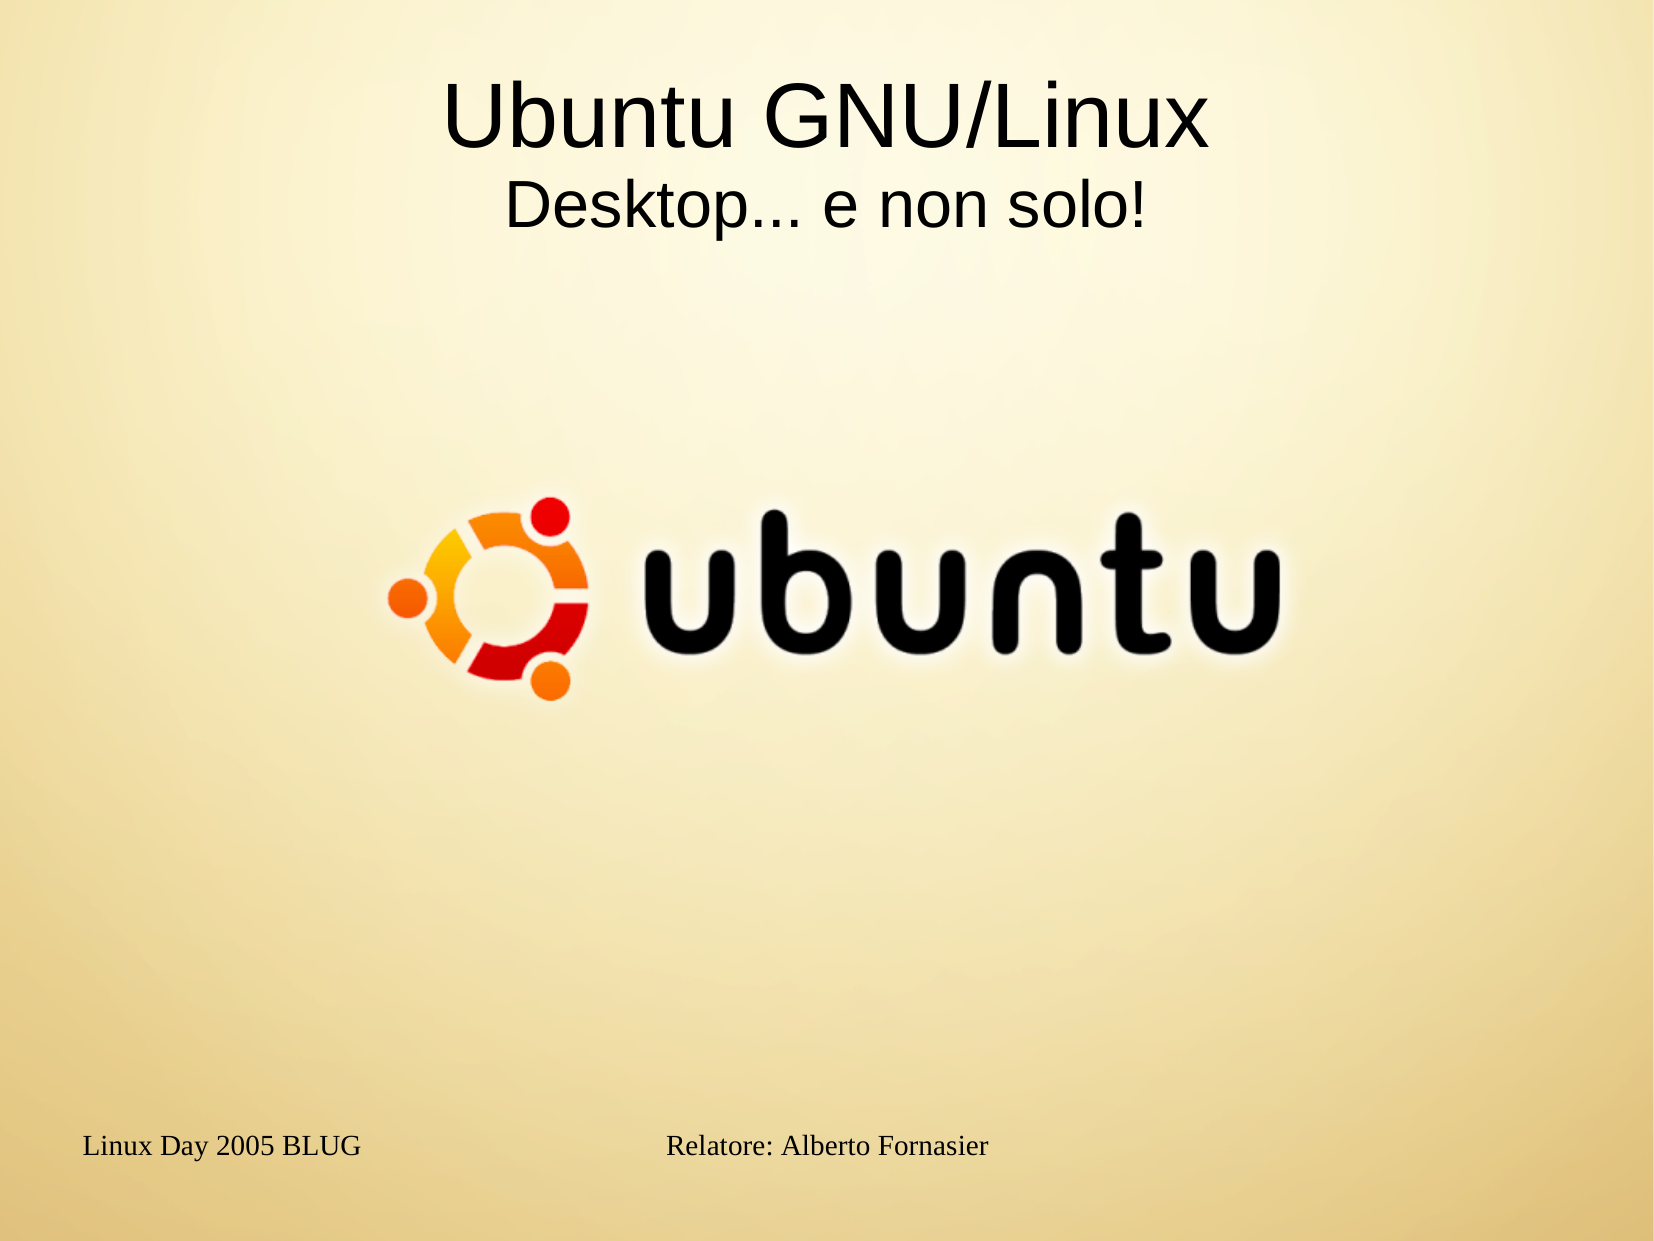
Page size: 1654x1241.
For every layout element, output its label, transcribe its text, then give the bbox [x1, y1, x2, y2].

title Ubuntu GNU/Linux Desktop... e non solo! [82, 54, 1571, 252]
picture [0, 0, 1654, 1241]
